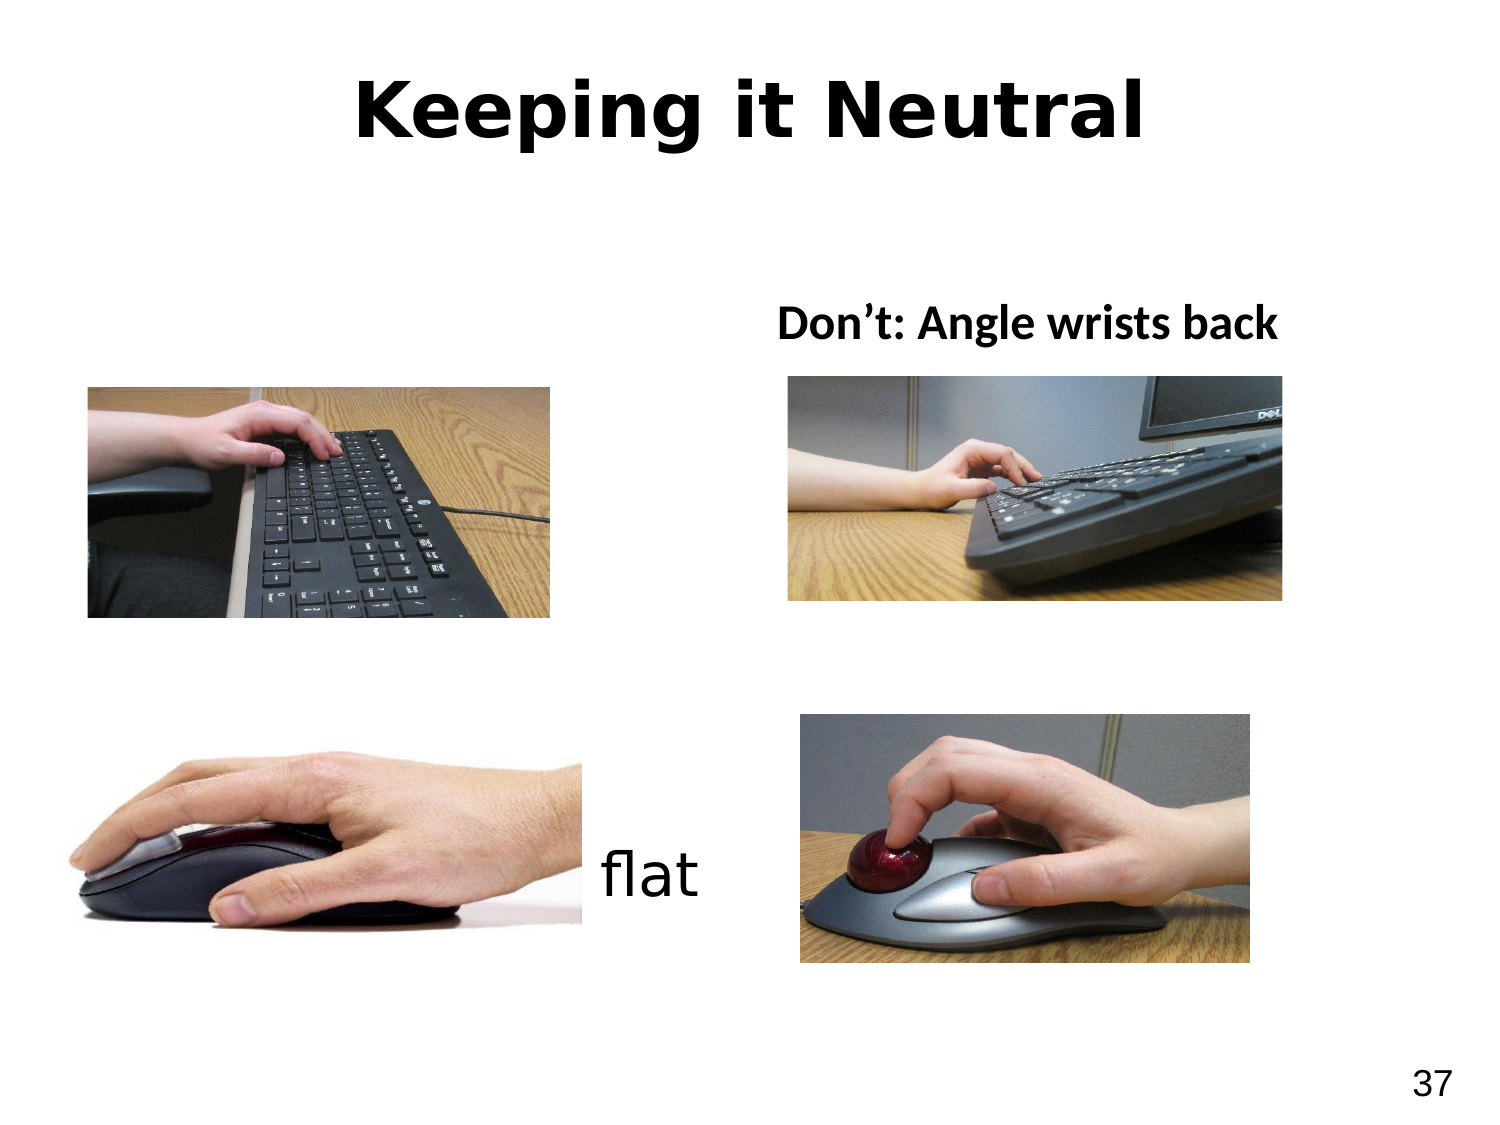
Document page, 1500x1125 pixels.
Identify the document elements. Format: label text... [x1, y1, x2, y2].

list Do: Keep wrists flat [75, 263, 1425, 916]
picture [800, 714, 1250, 963]
title Keeping it Neutral [75, 44, 1425, 177]
picture [56, 737, 582, 939]
list Don’t: Angle wrists back [761, 251, 1425, 357]
picture [787, 376, 1283, 601]
picture [87, 387, 550, 618]
